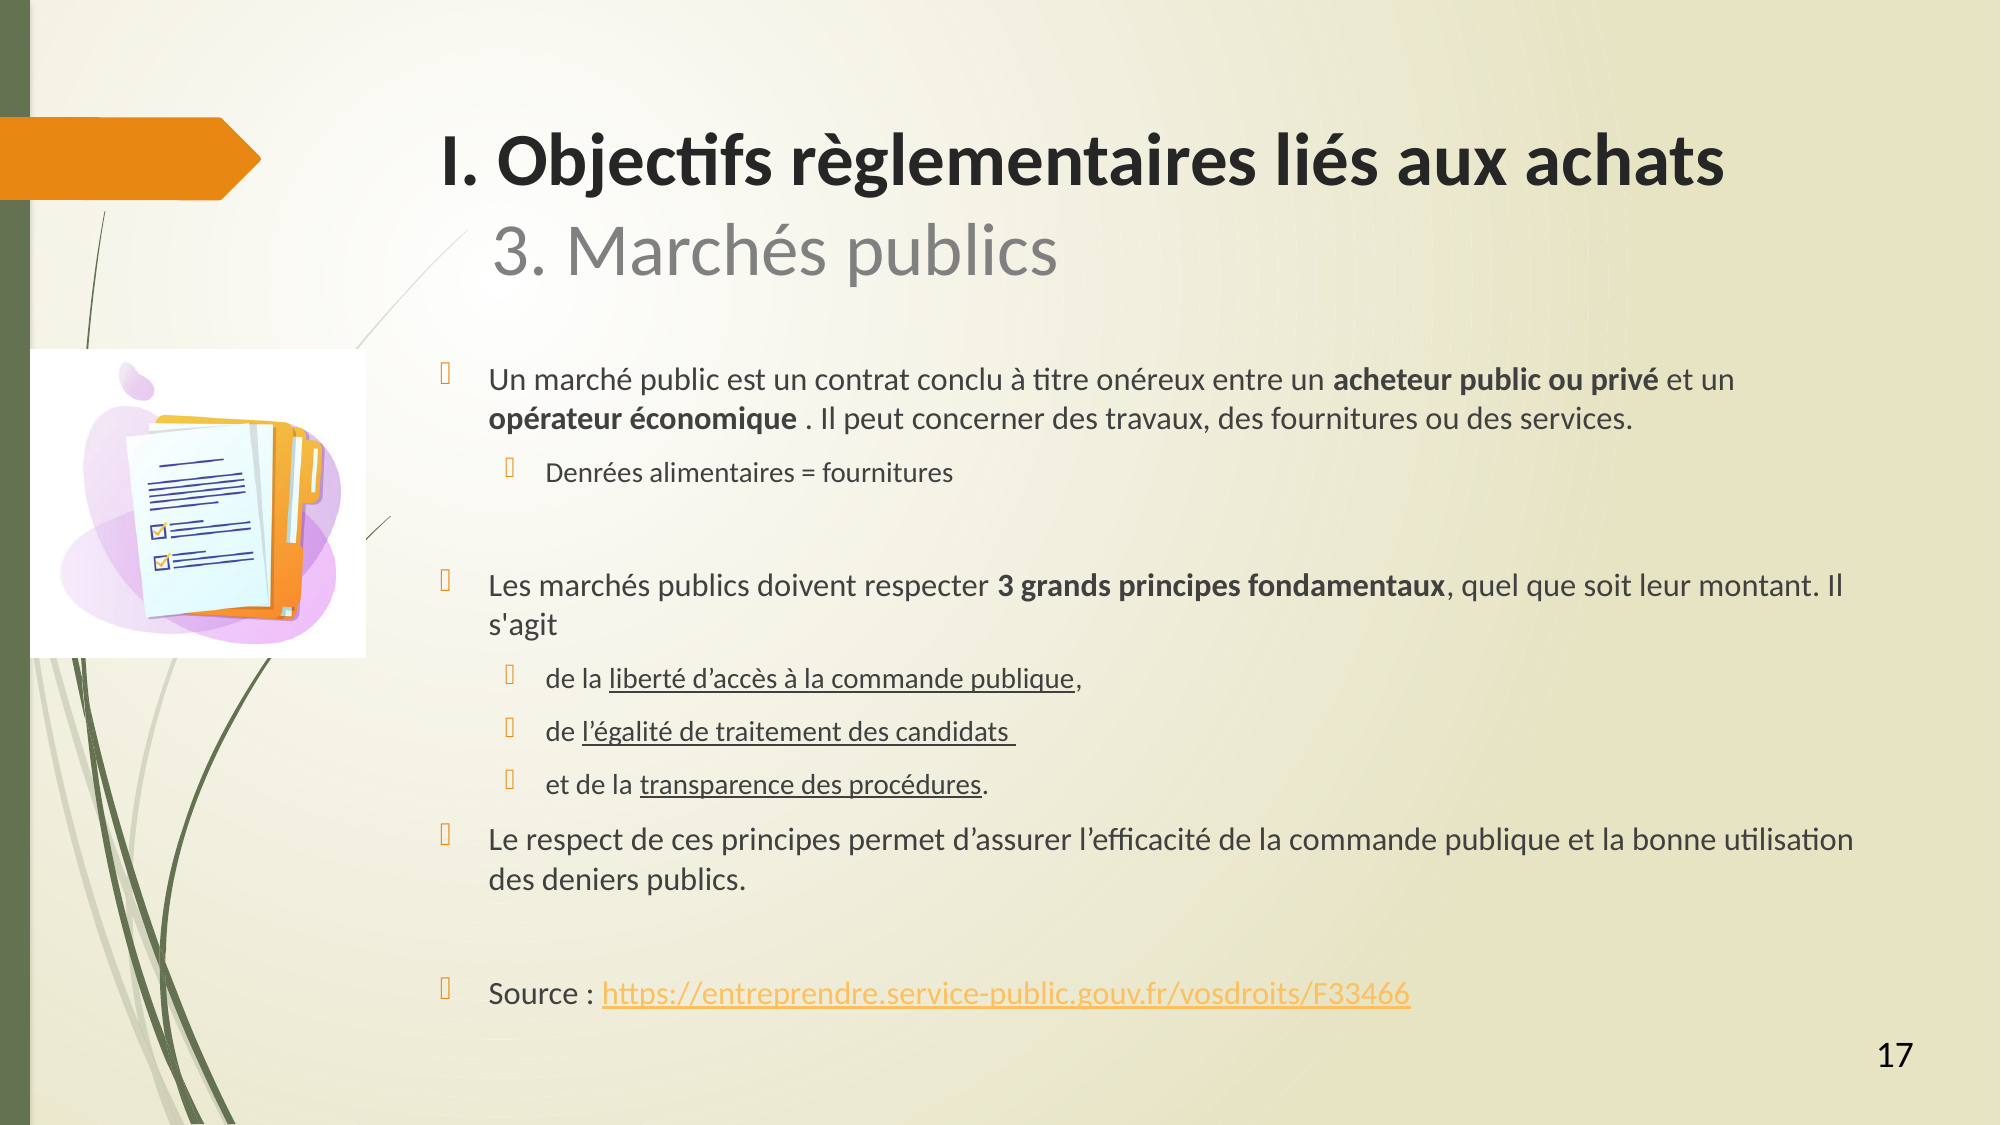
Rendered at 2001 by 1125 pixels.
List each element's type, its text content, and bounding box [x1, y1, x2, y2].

title I. Objectifs règlementaires liés aux achats 3. Marchés publics [425, 102, 1888, 313]
text_box <numéro> [1861, 1022, 1958, 1083]
list Un marché public est un contrat conclu à titre onéreux entre un acheteur public ou privé et un opérateur économique . Il peut concerner des travaux, des fournitures ou des services. Denrées alimentaires = fournitures Les marchés publics doivent respecter 3 grands principes fondamentaux, quel que soit leur montant. Il s'agit de la liberté d’accès à la commande publique, de l’égalité de traitement des candidats et de la transparence des procédures. Le respect de ces principes permet d’assurer l’efficacité de la commande publique et la bonne utilisation des deniers publics. Source : https://entreprendre.service-public.gouv.fr/vosdroits/F33466 [424, 350, 1888, 1023]
picture [30, 349, 366, 658]
